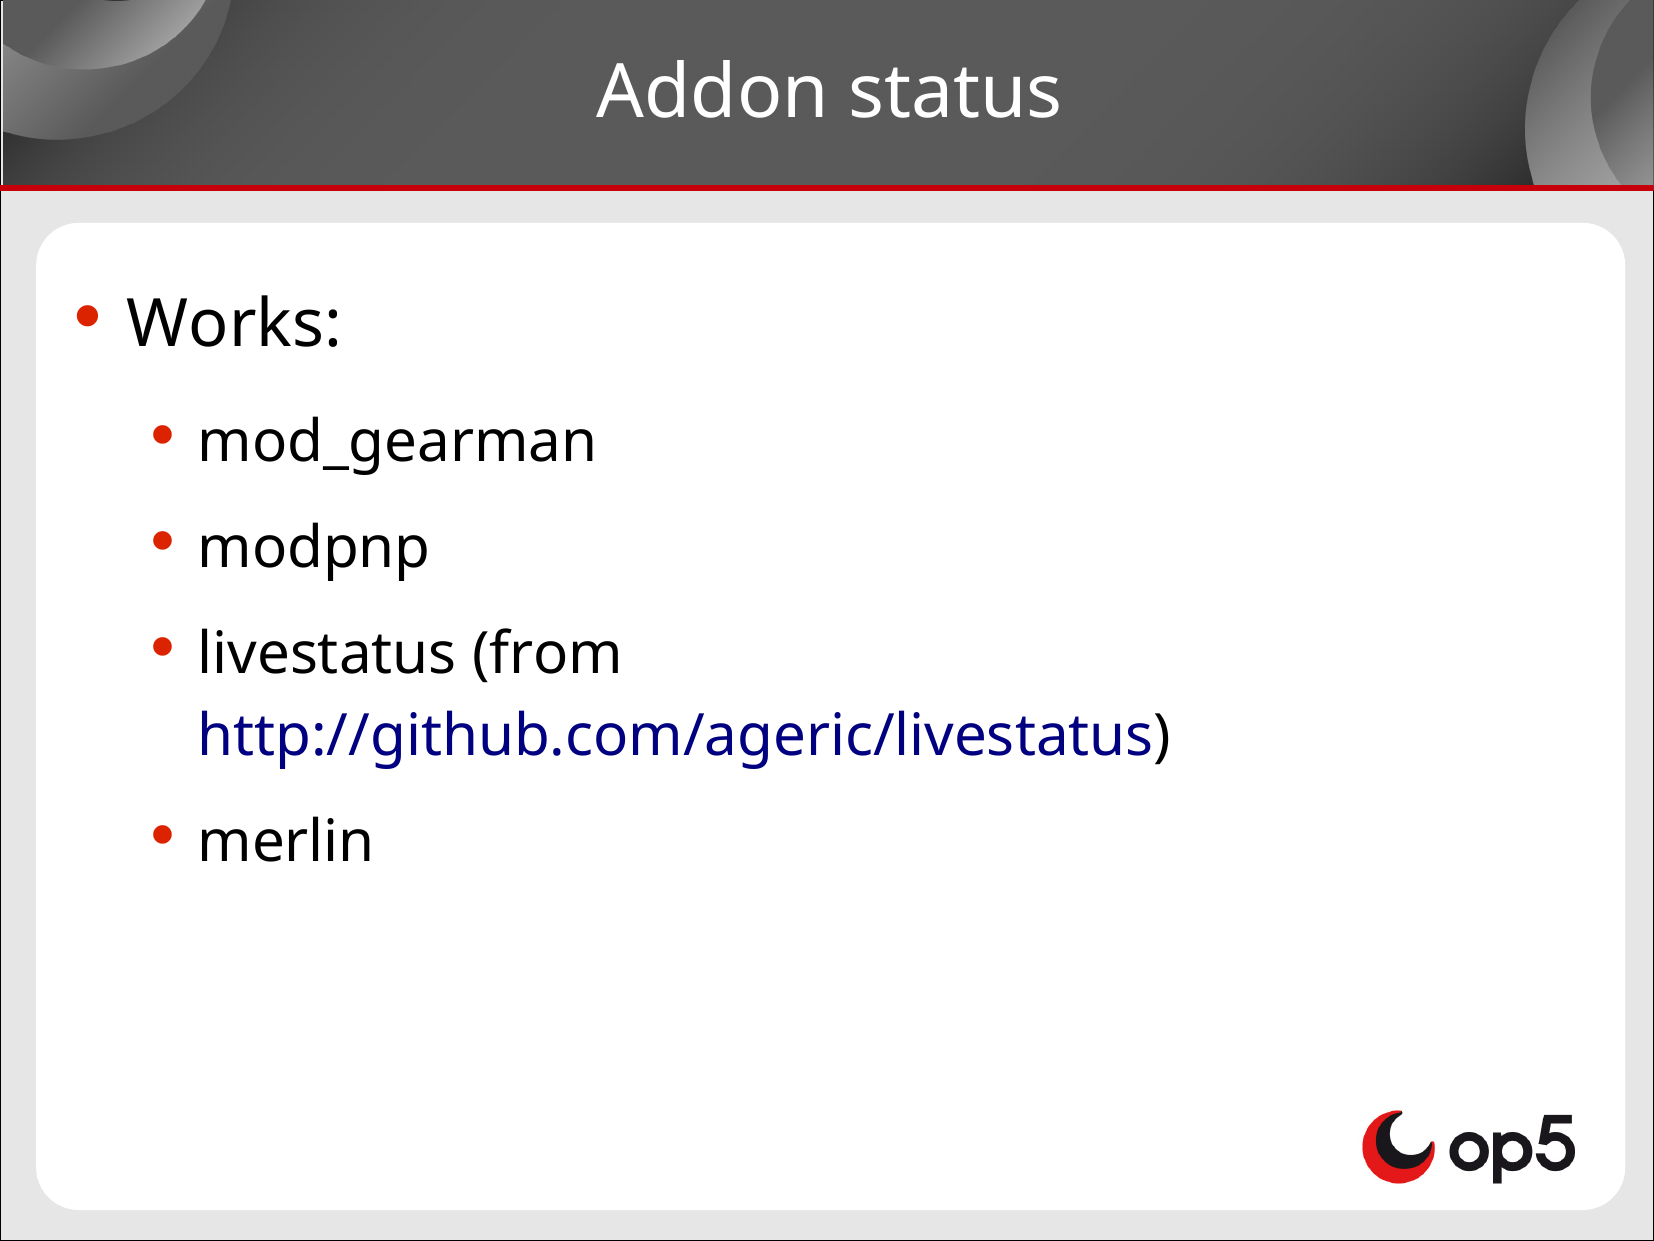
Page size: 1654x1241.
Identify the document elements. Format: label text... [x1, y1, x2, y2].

picture [1350, 1103, 1587, 1191]
picture [3, 0, 1654, 185]
list Works: mod_gearman modpnp livestatus (from http://github.com/ageric/livestatus) merlin [56, 271, 1538, 1163]
title Addon status [88, 0, 1571, 175]
